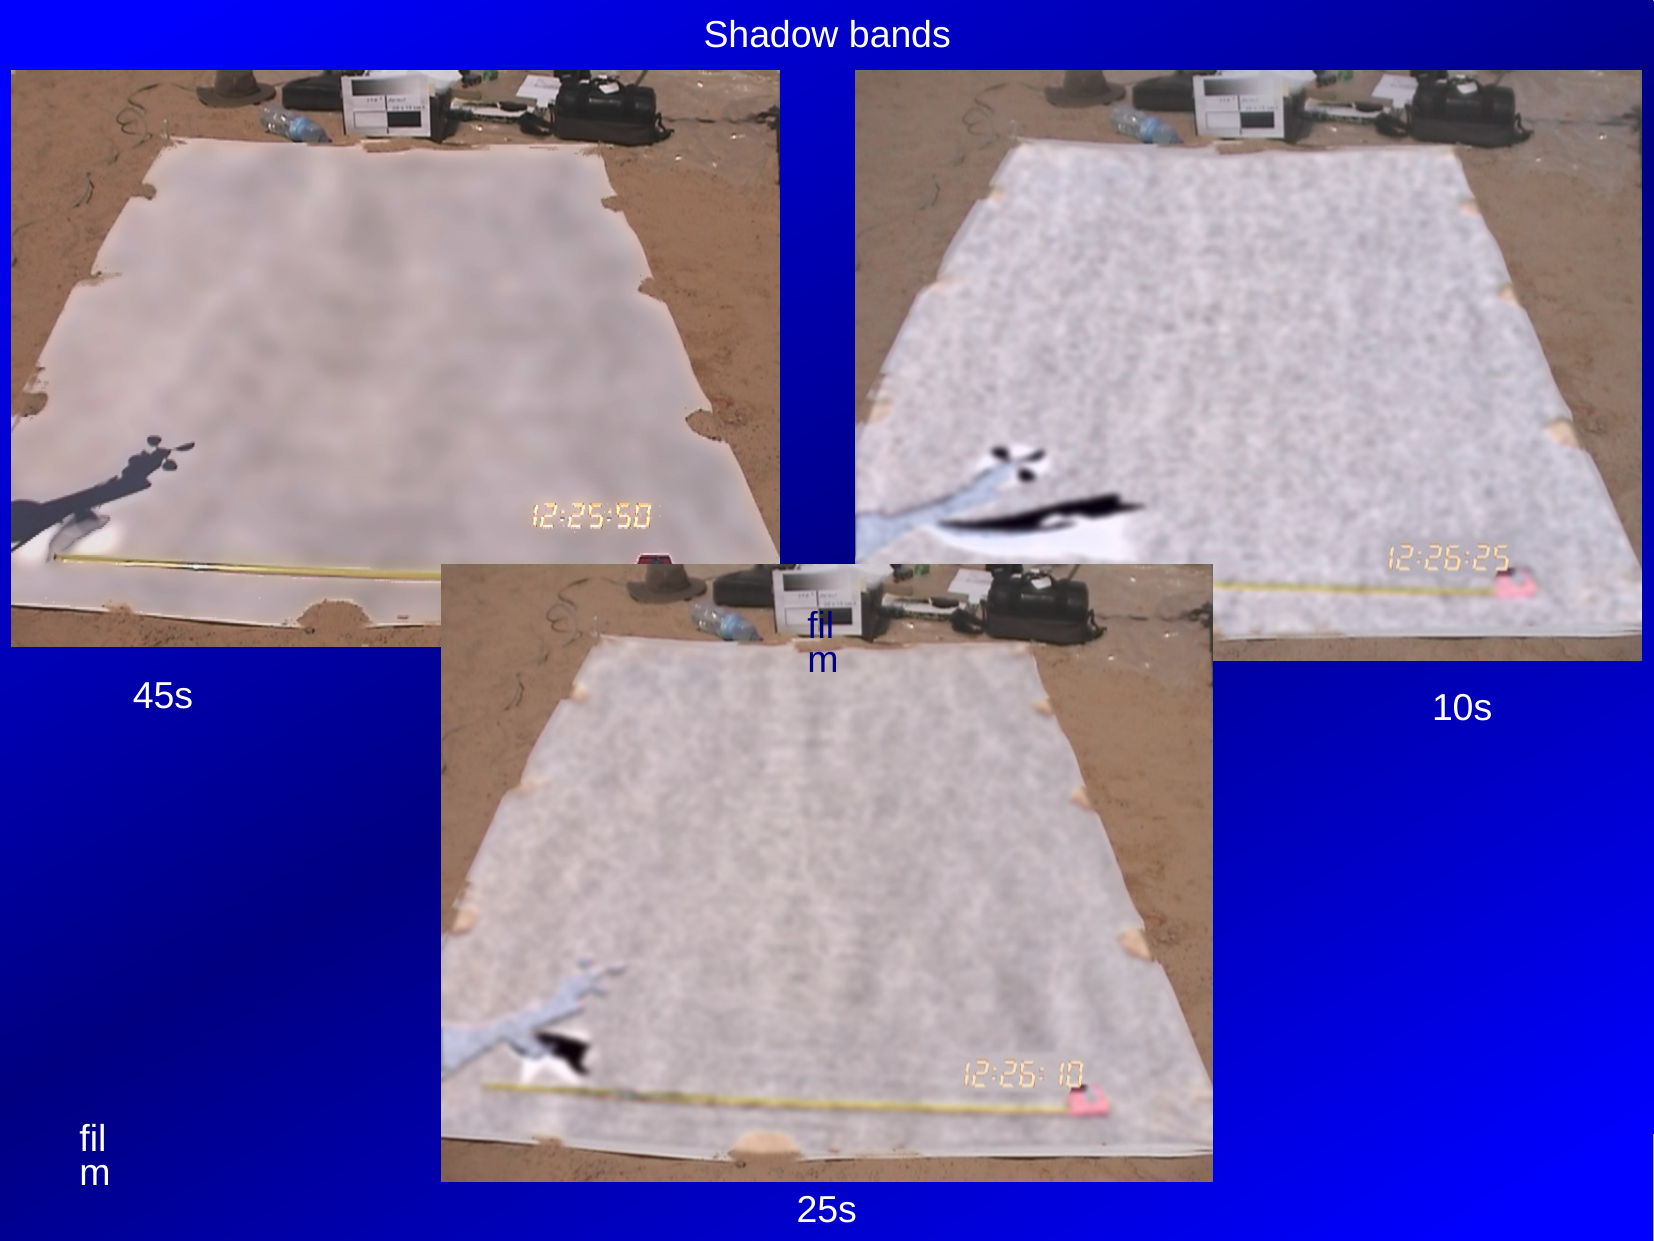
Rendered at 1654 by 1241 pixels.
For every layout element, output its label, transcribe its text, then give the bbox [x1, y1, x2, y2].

picture [11, 70, 1642, 1182]
text_box Shadow bands [688, 6, 966, 64]
text_box 10s [1417, 679, 1508, 736]
text_box film [64, 1110, 148, 1182]
text_box 45s [118, 667, 208, 725]
text_box 25s [781, 1181, 872, 1238]
text_box film [792, 596, 876, 668]
